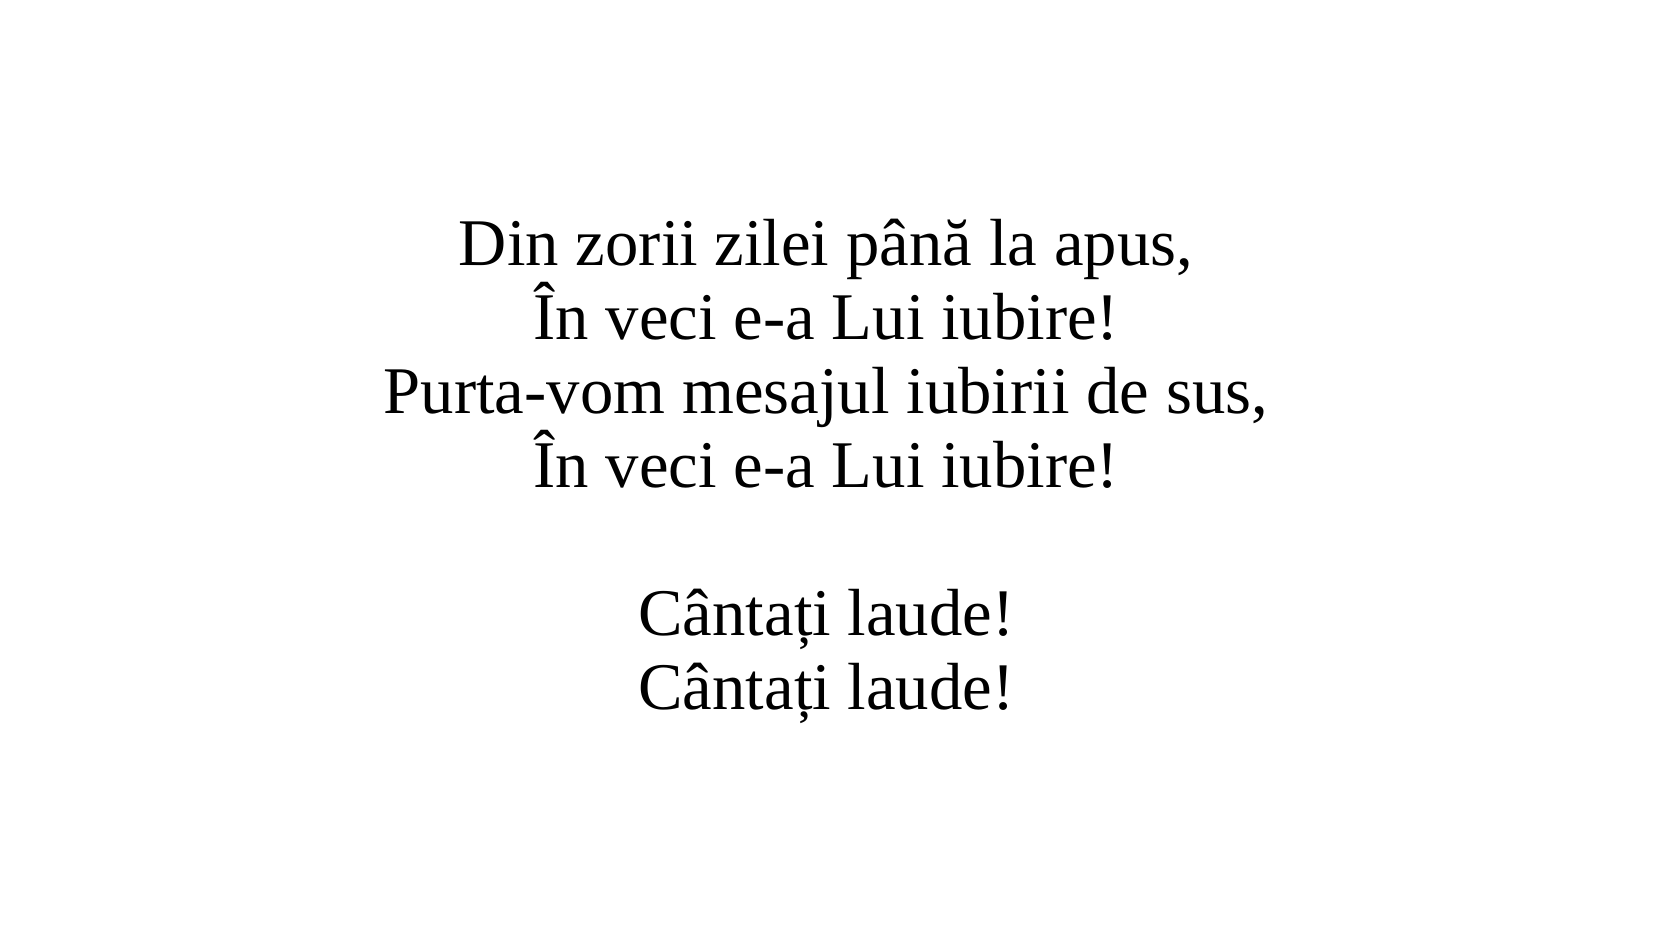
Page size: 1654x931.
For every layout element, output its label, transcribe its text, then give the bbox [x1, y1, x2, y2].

subtitle Din zorii zilei până la apus, În veci e-a Lui iubire! Purta-vom mesajul iubirii de sus, În veci e-a Lui iubire! Cântați laude! Cântați laude! [300, 150, 1354, 781]
